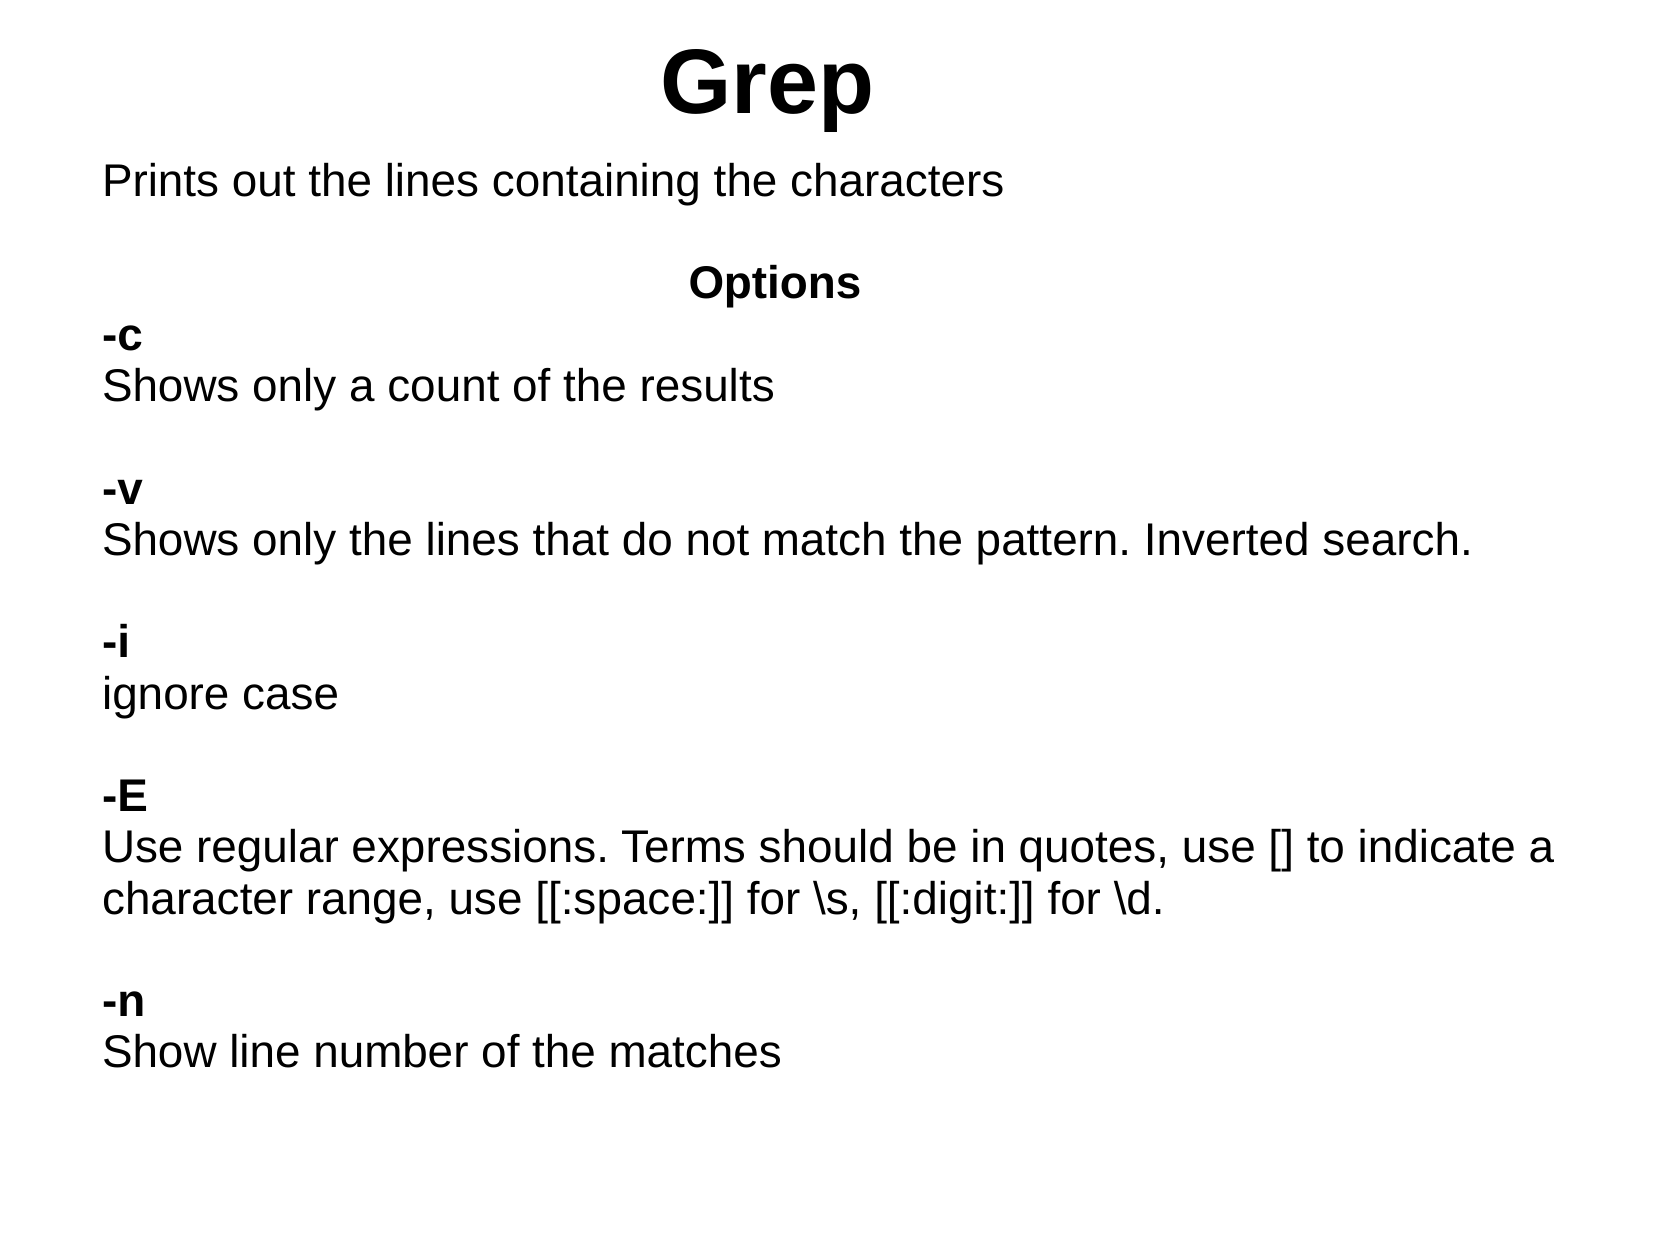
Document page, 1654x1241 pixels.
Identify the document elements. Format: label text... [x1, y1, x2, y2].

text_box Grep [413, 23, 1123, 142]
text_box Prints out the lines containing the characters Options -c Shows only a count of the results -v Shows only the lines that do not match the pattern. Inverted search. -i ignore case -E Use regular expressions. Terms should be in quotes, use [] to indicate a character range, use [[:space:]] for \s, [[:digit:]] for \d. -n Show line number of the matches [87, 147, 1625, 1137]
